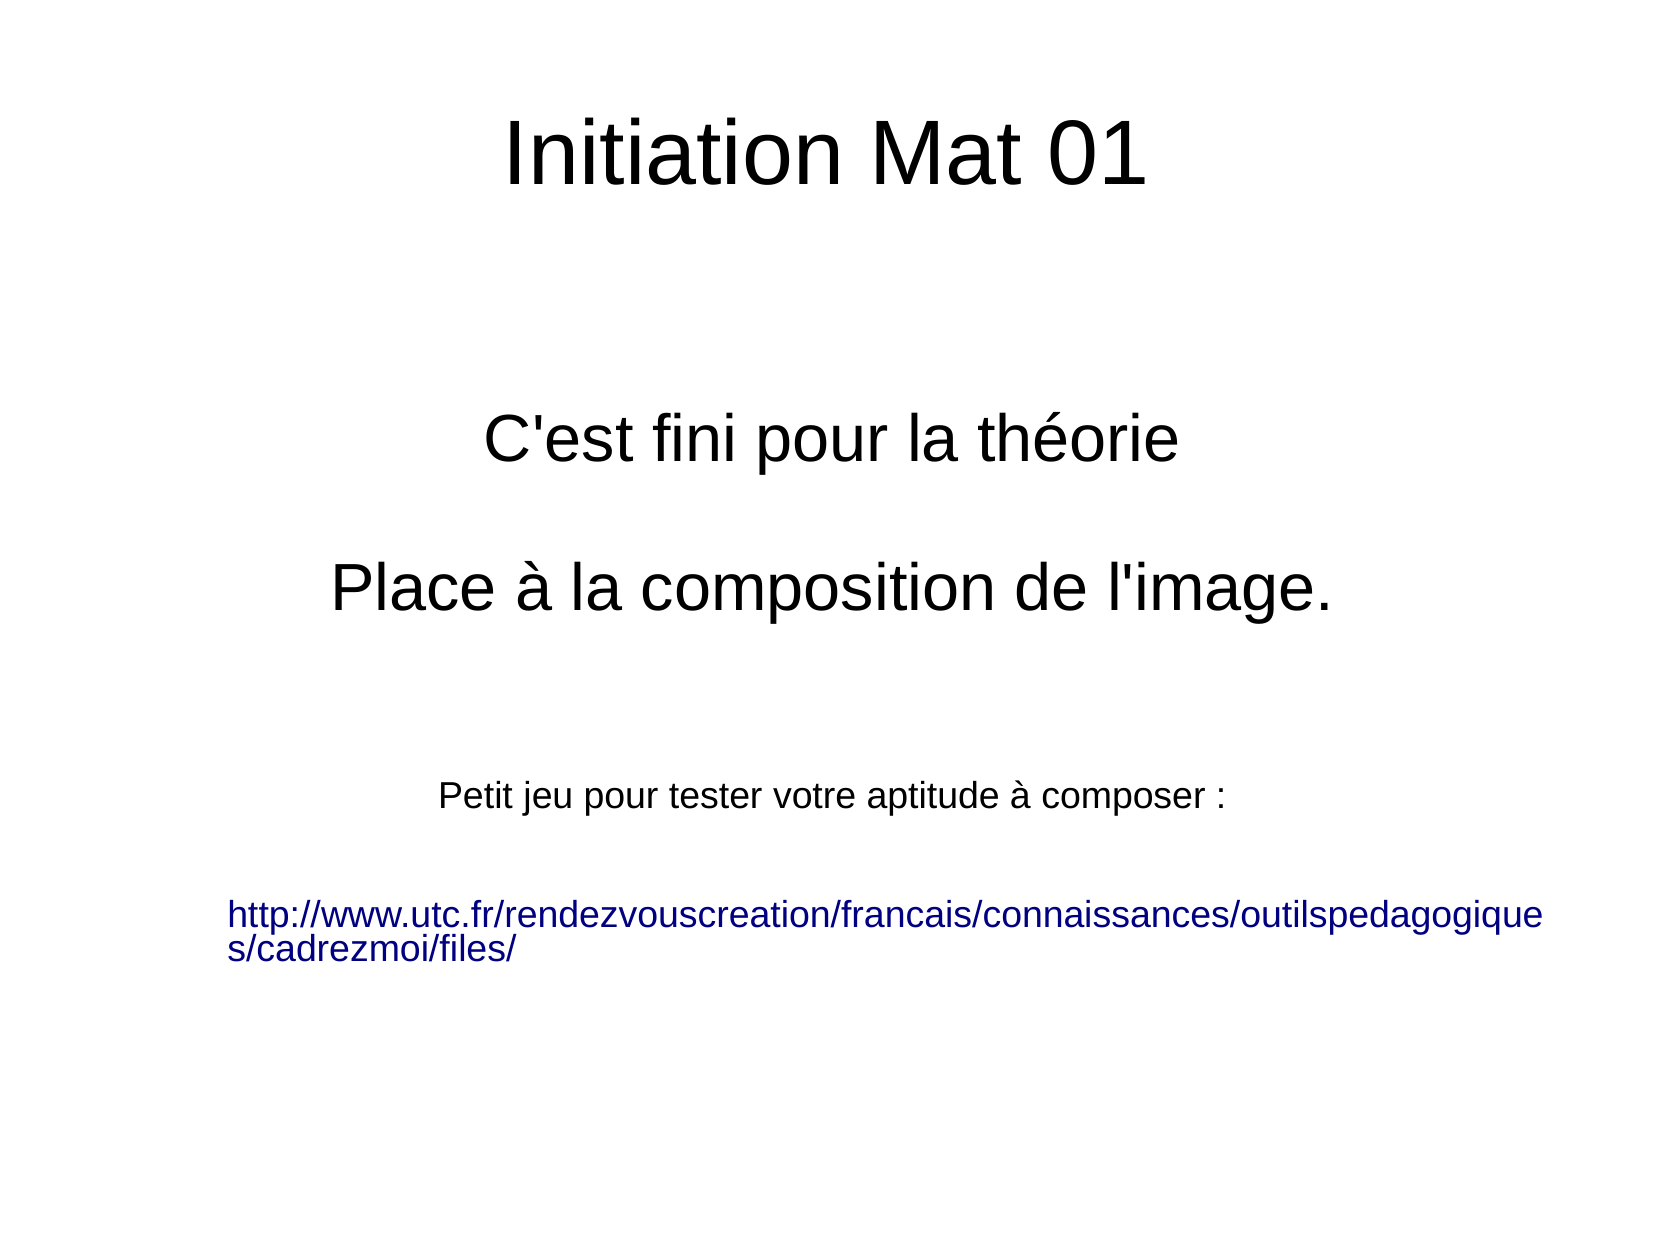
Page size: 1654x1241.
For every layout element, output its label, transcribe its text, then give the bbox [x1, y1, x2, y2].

title Initiation Mat 01 [82, 49, 1571, 257]
text_box http://www.utc.fr/rendezvouscreation/francais/connaissances/outilspedagogiques/cadrezmoi/files/ [212, 885, 1571, 993]
subtitle C'est fini pour la théorie Place à la composition de l'image. Petit jeu pour tester votre aptitude à composer : [94, 331, 1571, 886]
